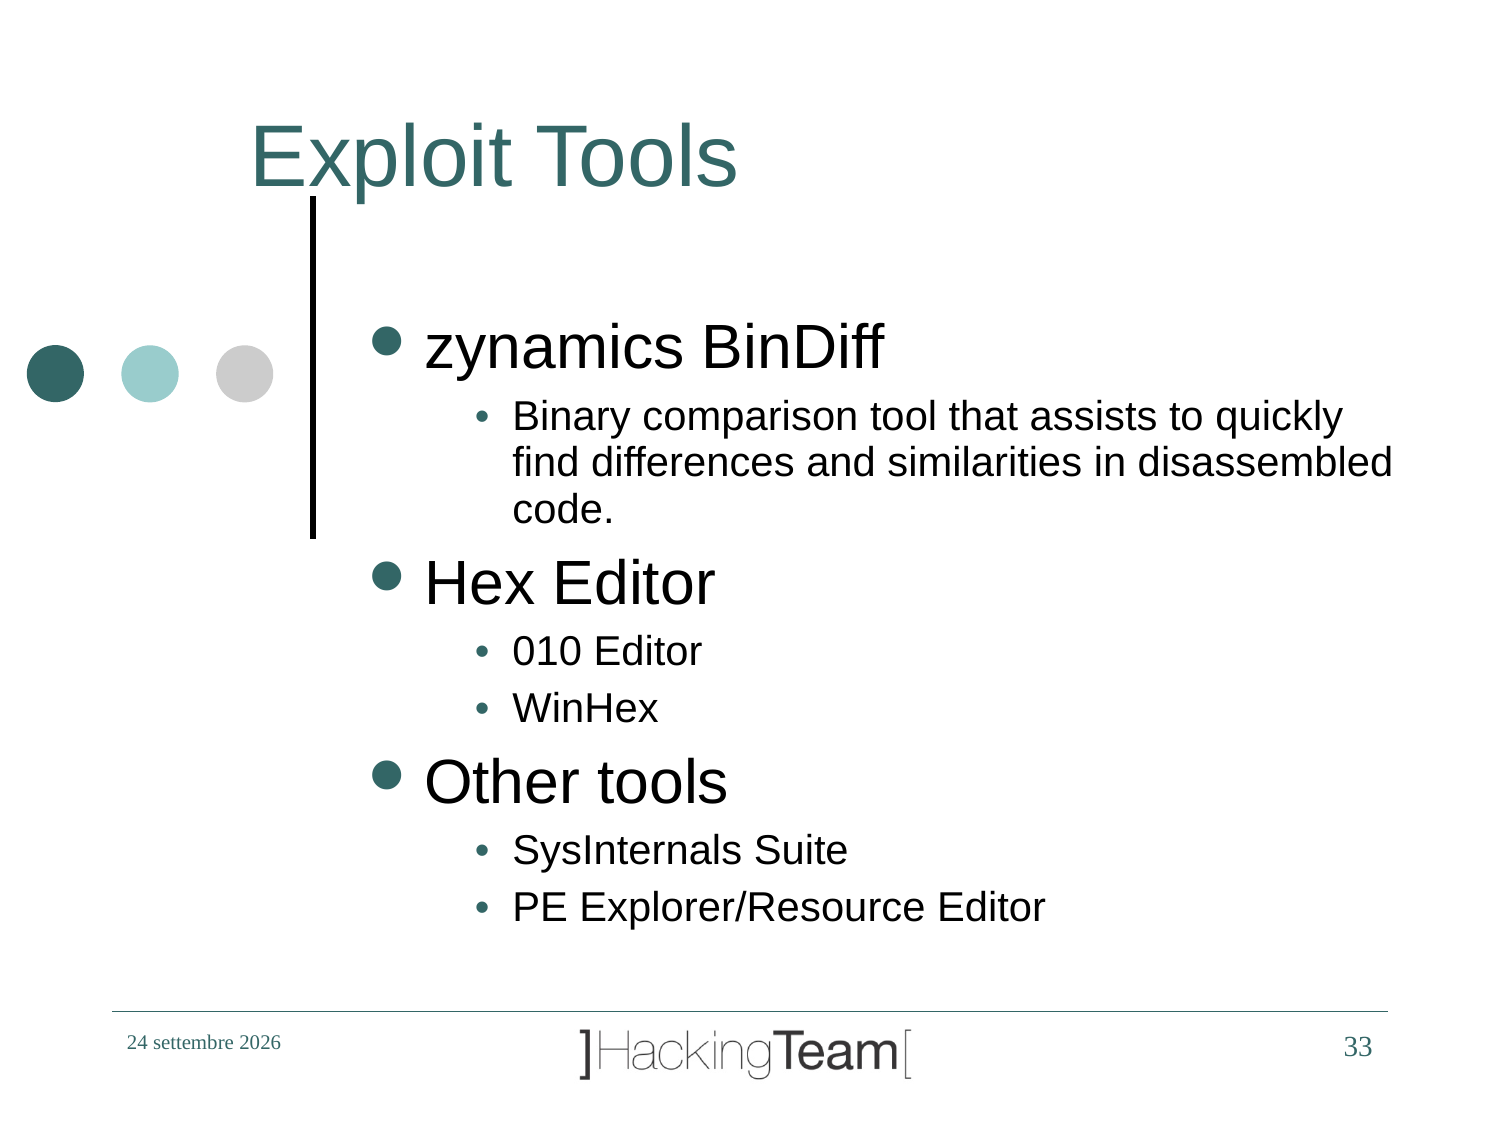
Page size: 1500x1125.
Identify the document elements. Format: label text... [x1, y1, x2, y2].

list zynamics BinDiff Binary comparison tool that assists to quickly find differences and similarities in disassembled code. Hex Editor 010 Editor WinHex Other tools SysInternals Suite PE Explorer/Resource Editor [249, 312, 1401, 1041]
picture [574, 1041, 916, 1084]
title Exploit Tools [249, 38, 1401, 275]
